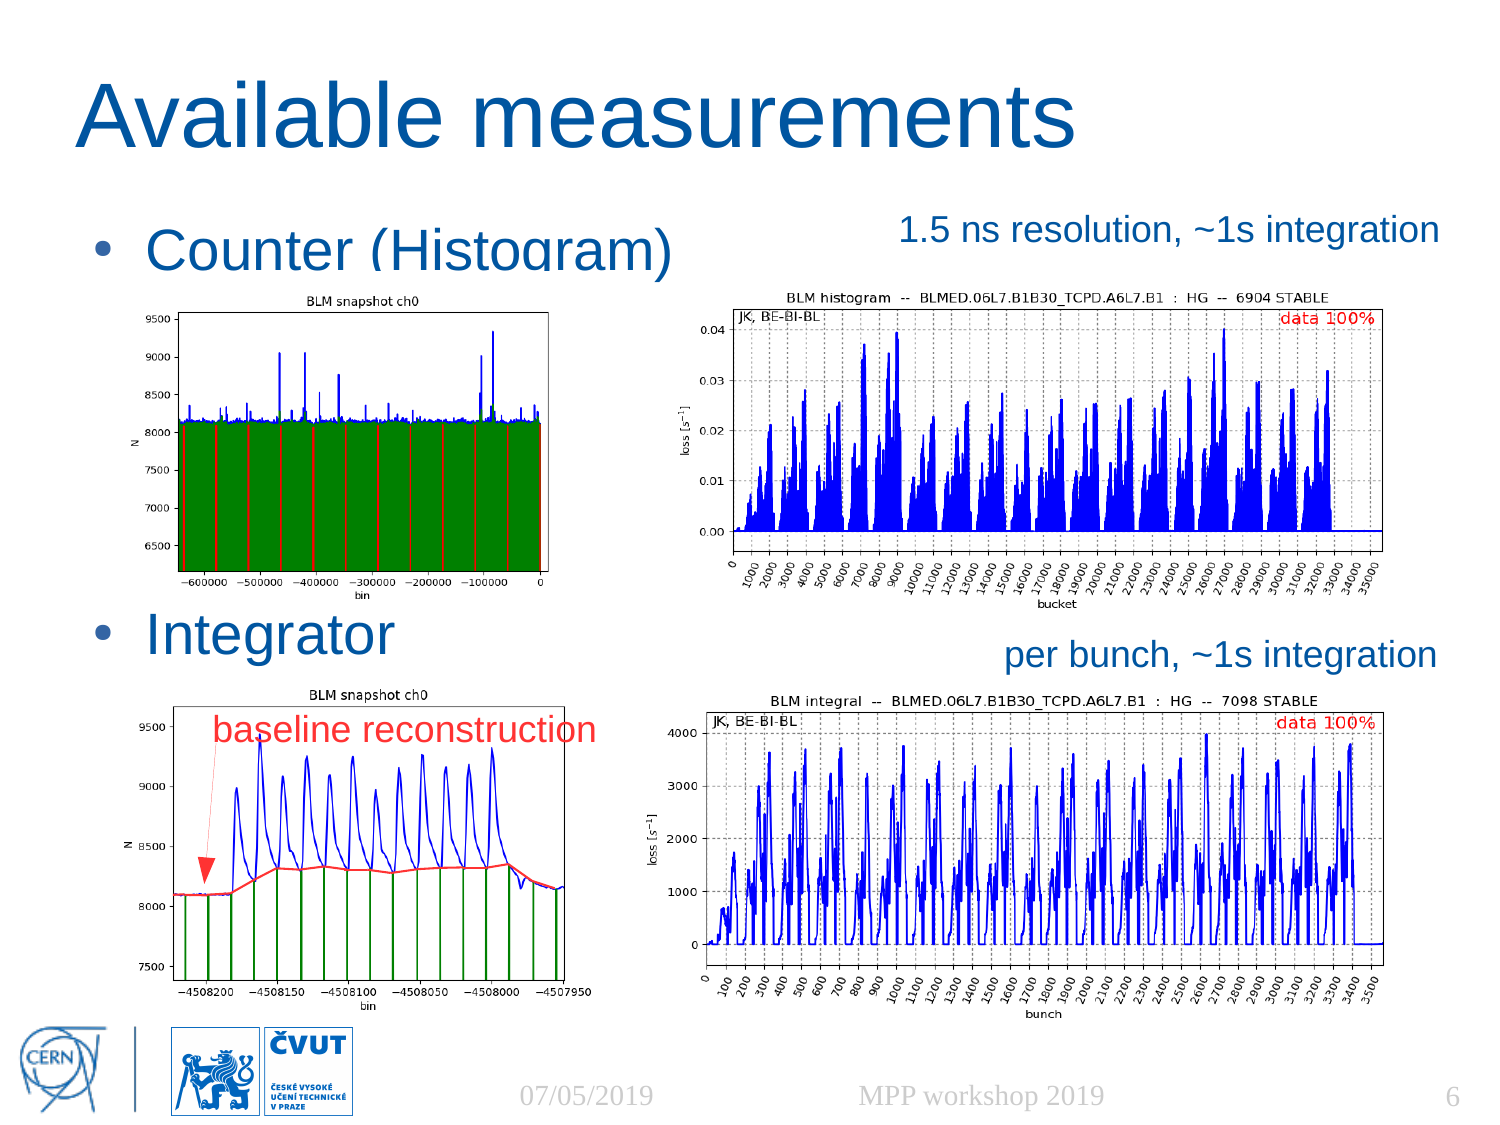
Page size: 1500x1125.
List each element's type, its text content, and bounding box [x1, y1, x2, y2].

text_box 1.5 ns resolution, ~1s integration [883, 200, 1456, 282]
picture [118, 271, 595, 608]
picture [637, 984, 1394, 1028]
text_box per bunch, ~1s integration [989, 626, 1453, 707]
picture [670, 284, 1392, 618]
picture [171, 1027, 353, 1116]
list Counter (Histogram) Integrator [75, 217, 1425, 984]
picture [110, 984, 614, 1019]
title Available measurements [75, 38, 1425, 193]
